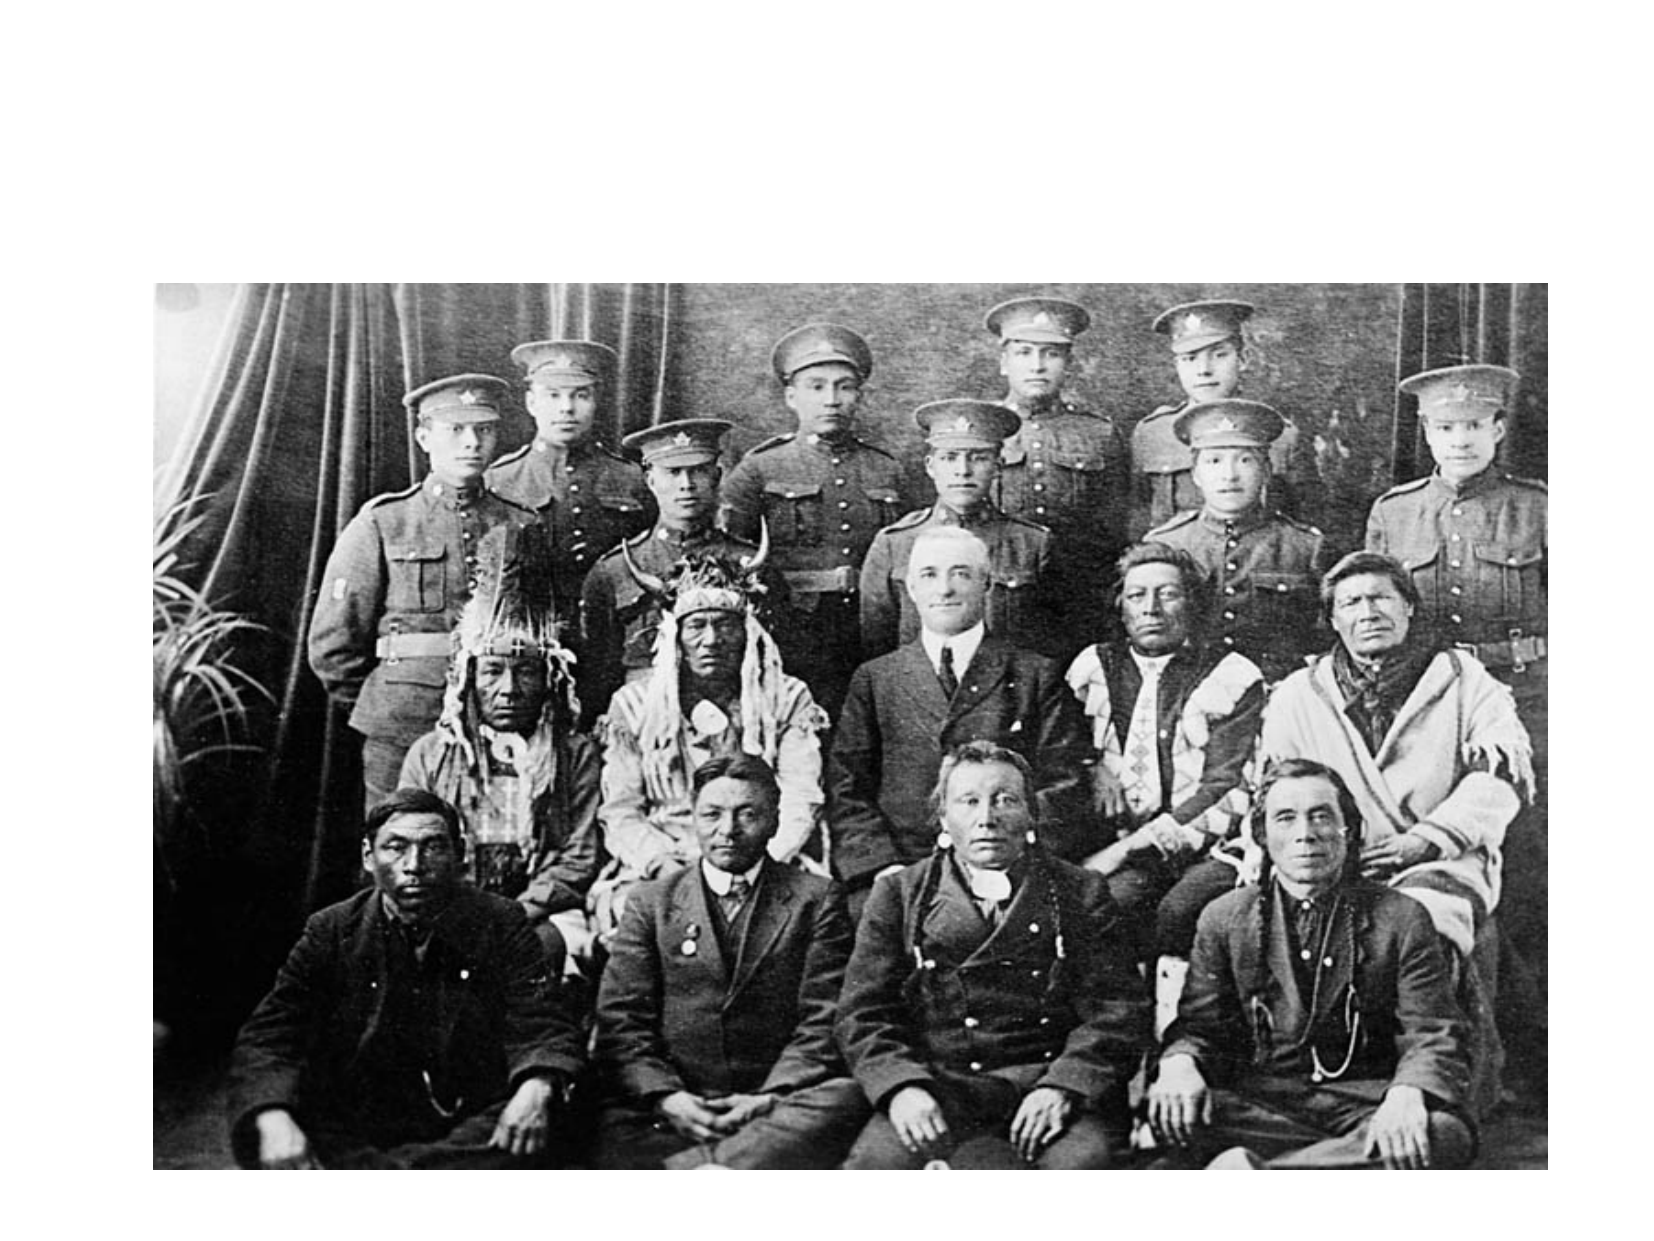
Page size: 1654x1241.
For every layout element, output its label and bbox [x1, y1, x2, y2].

picture [153, 283, 1548, 1170]
